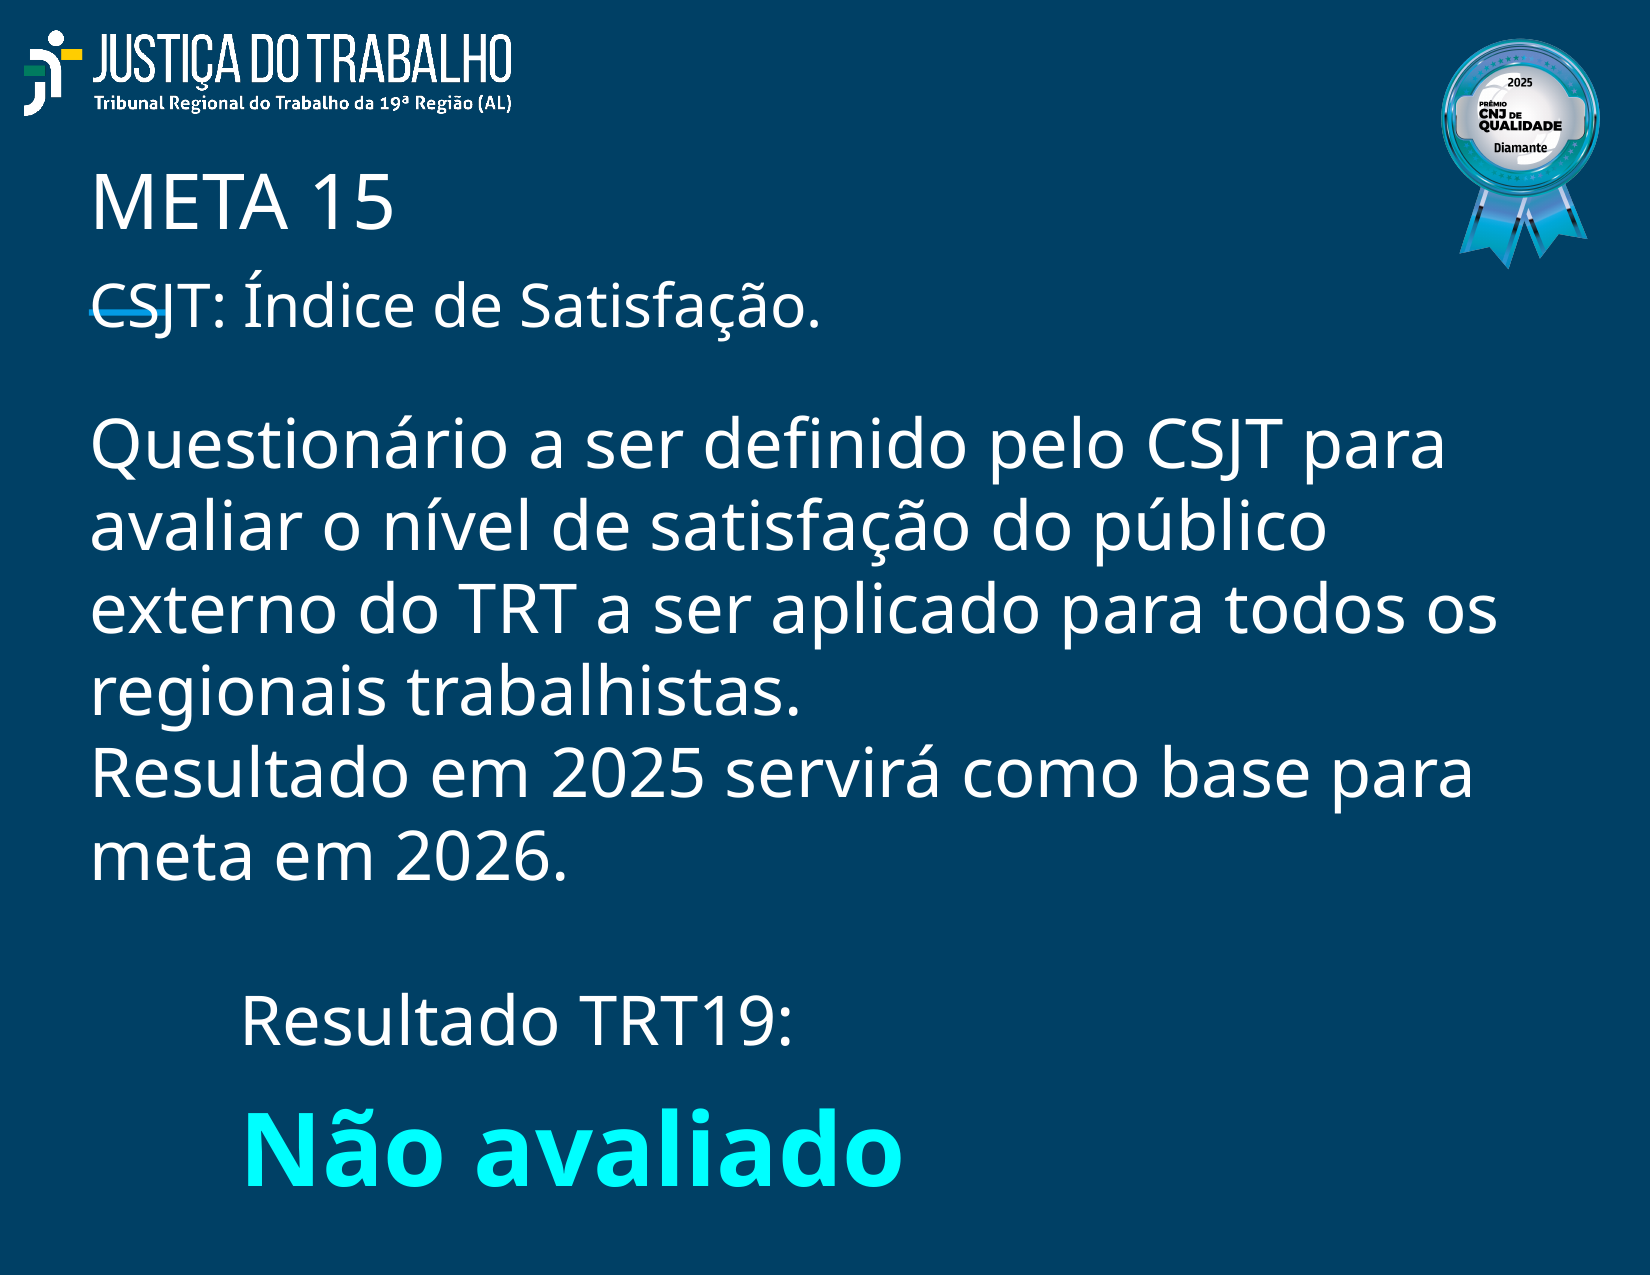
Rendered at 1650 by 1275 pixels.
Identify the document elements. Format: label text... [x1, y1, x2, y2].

picture [24, 30, 511, 116]
picture [1440, 37, 1601, 271]
text_box META 15 CSJT: Índice de Satisfação. Questionário a ser definido pelo CSJT para avaliar o nível de satisfação do público externo do TRT a ser aplicado para todos os regionais trabalhistas. Resultado em 2025 servirá como base para meta em 2026. Resultado TRT19: Não avaliado [71, 263, 1581, 1225]
